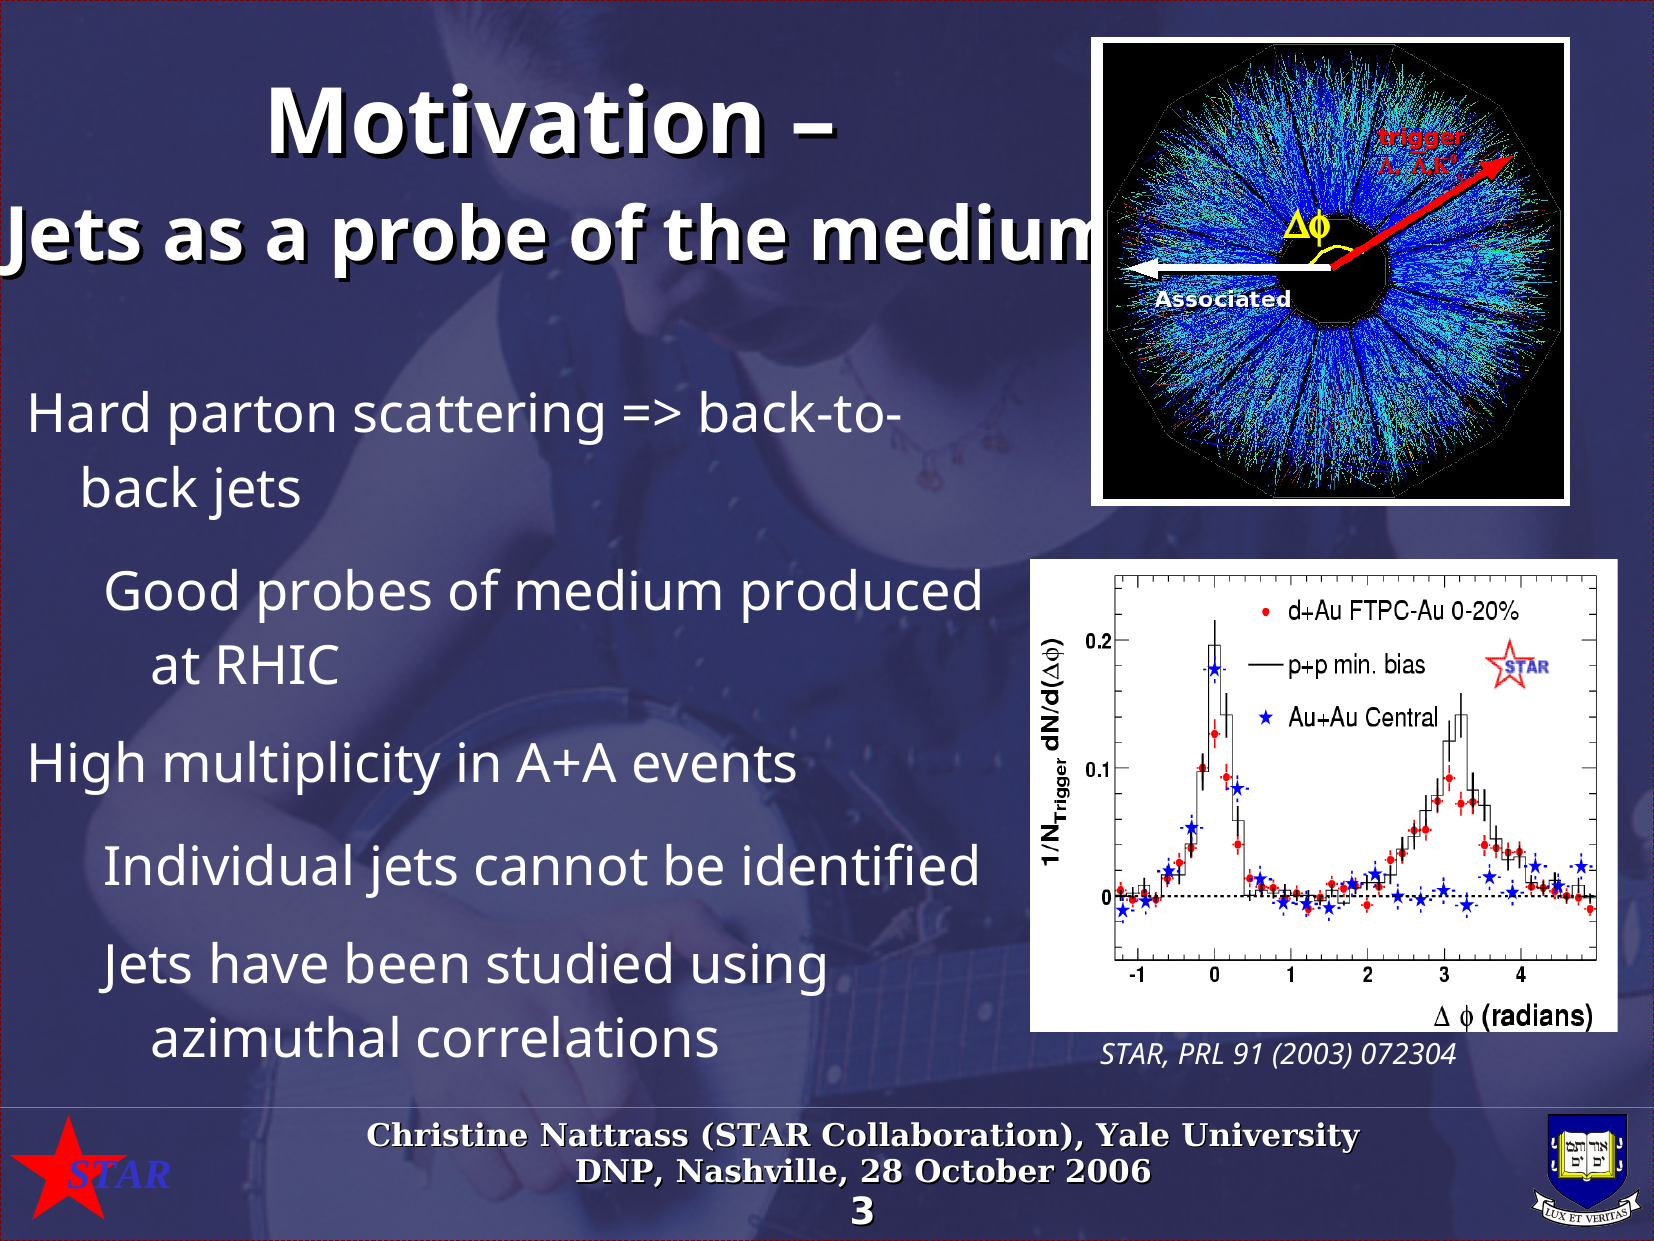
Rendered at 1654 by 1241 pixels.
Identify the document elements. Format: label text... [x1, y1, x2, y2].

text_box STAR, PRL 91 (2003) 072304 [1085, 971, 1618, 1095]
picture [1530, 1114, 1643, 1227]
title Motivation – Jets as a probe of the medium [0, 0, 1126, 338]
text_box [1091, 37, 1570, 506]
picture [1030, 559, 1618, 1032]
list Hard parton scattering => back-to-back jets Good probes of medium produced at RHIC High multiplicity in A+A events Individual jets cannot be identified Jets have been studied using azimuthal correlations [8, 375, 1013, 1083]
picture [1103, 43, 1567, 501]
